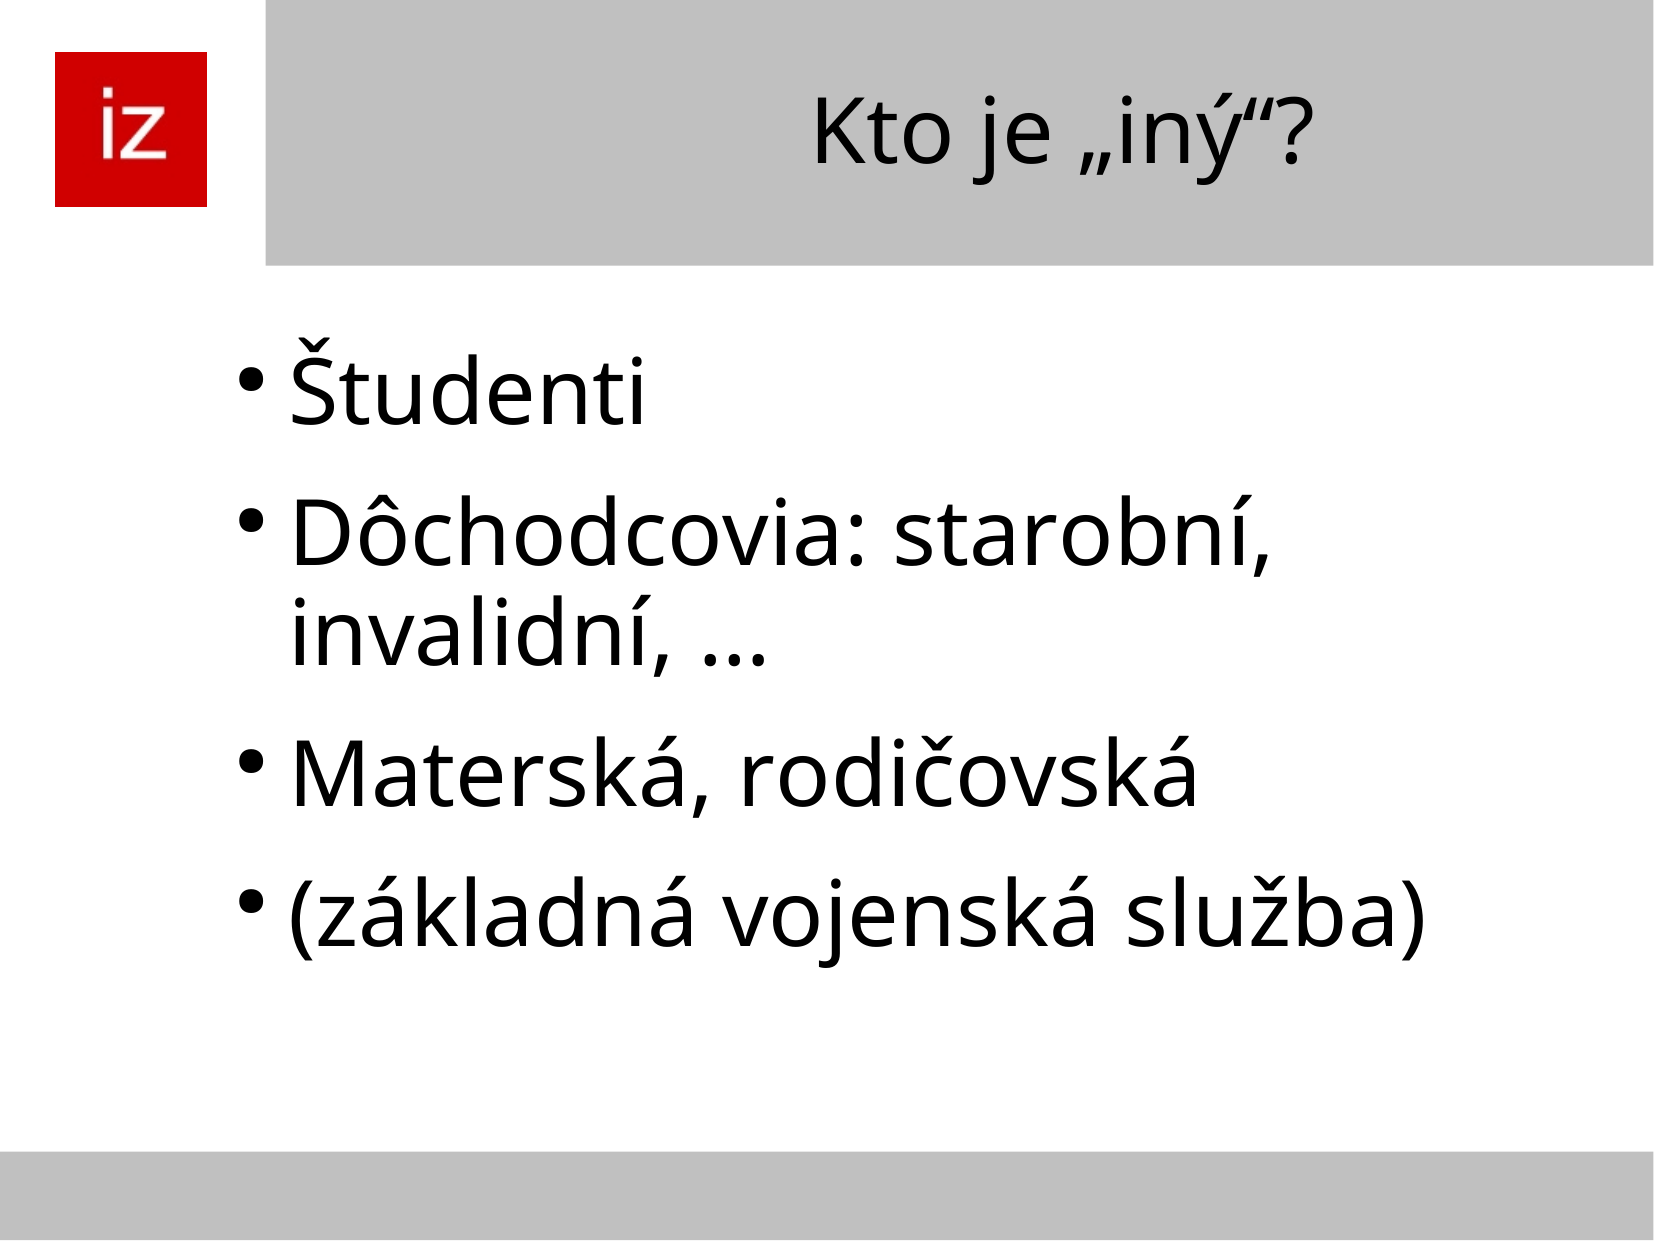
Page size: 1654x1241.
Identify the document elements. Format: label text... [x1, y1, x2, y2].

list Študenti Dôchodcovia: starobní, invalidní, … Materská, rodičovská (základná vojenská služba) [121, 344, 1533, 1126]
title Kto je „iný“? [561, 29, 1565, 237]
picture [55, 52, 207, 207]
